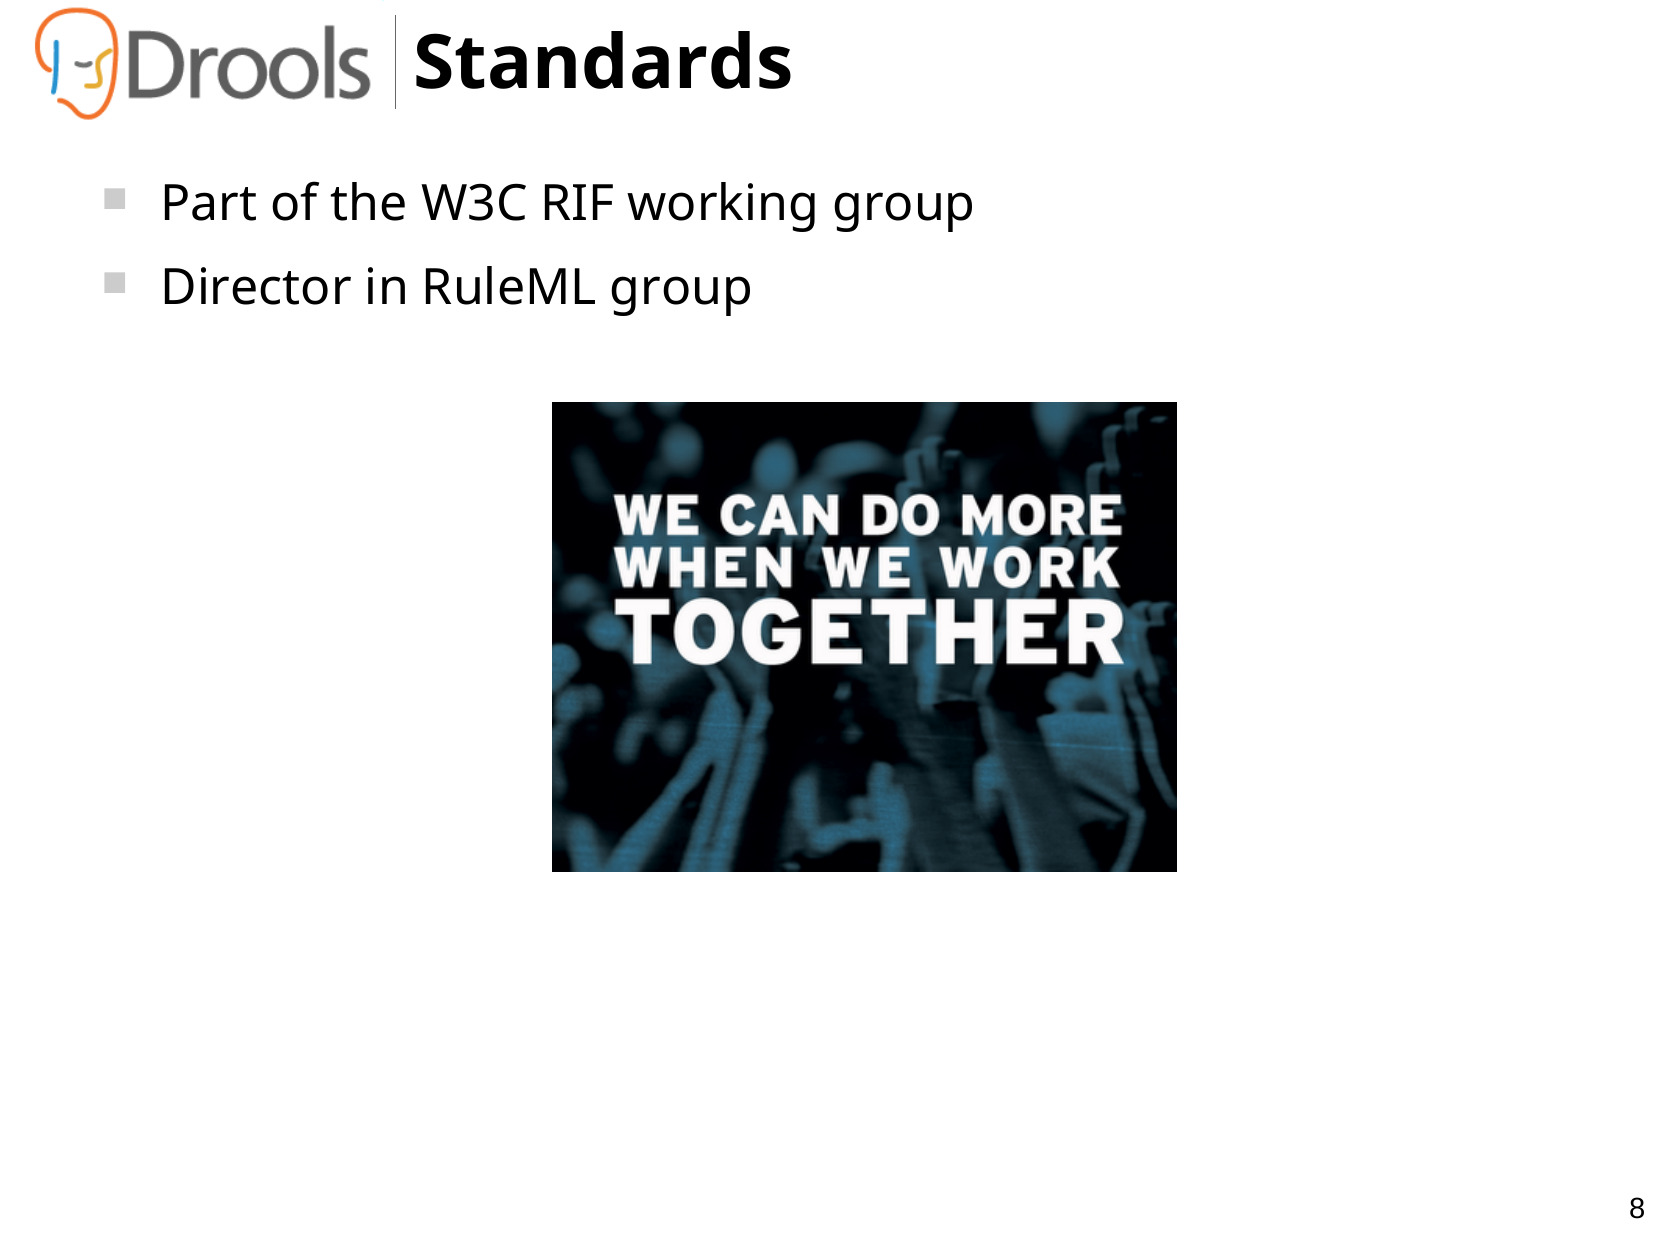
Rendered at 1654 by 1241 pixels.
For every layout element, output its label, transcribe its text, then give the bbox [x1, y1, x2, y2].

picture [29, 0, 384, 126]
title Standards [413, 6, 1595, 113]
list Part of the W3C RIF working group Director in RuleML group [104, 166, 1517, 934]
picture [552, 402, 1177, 872]
